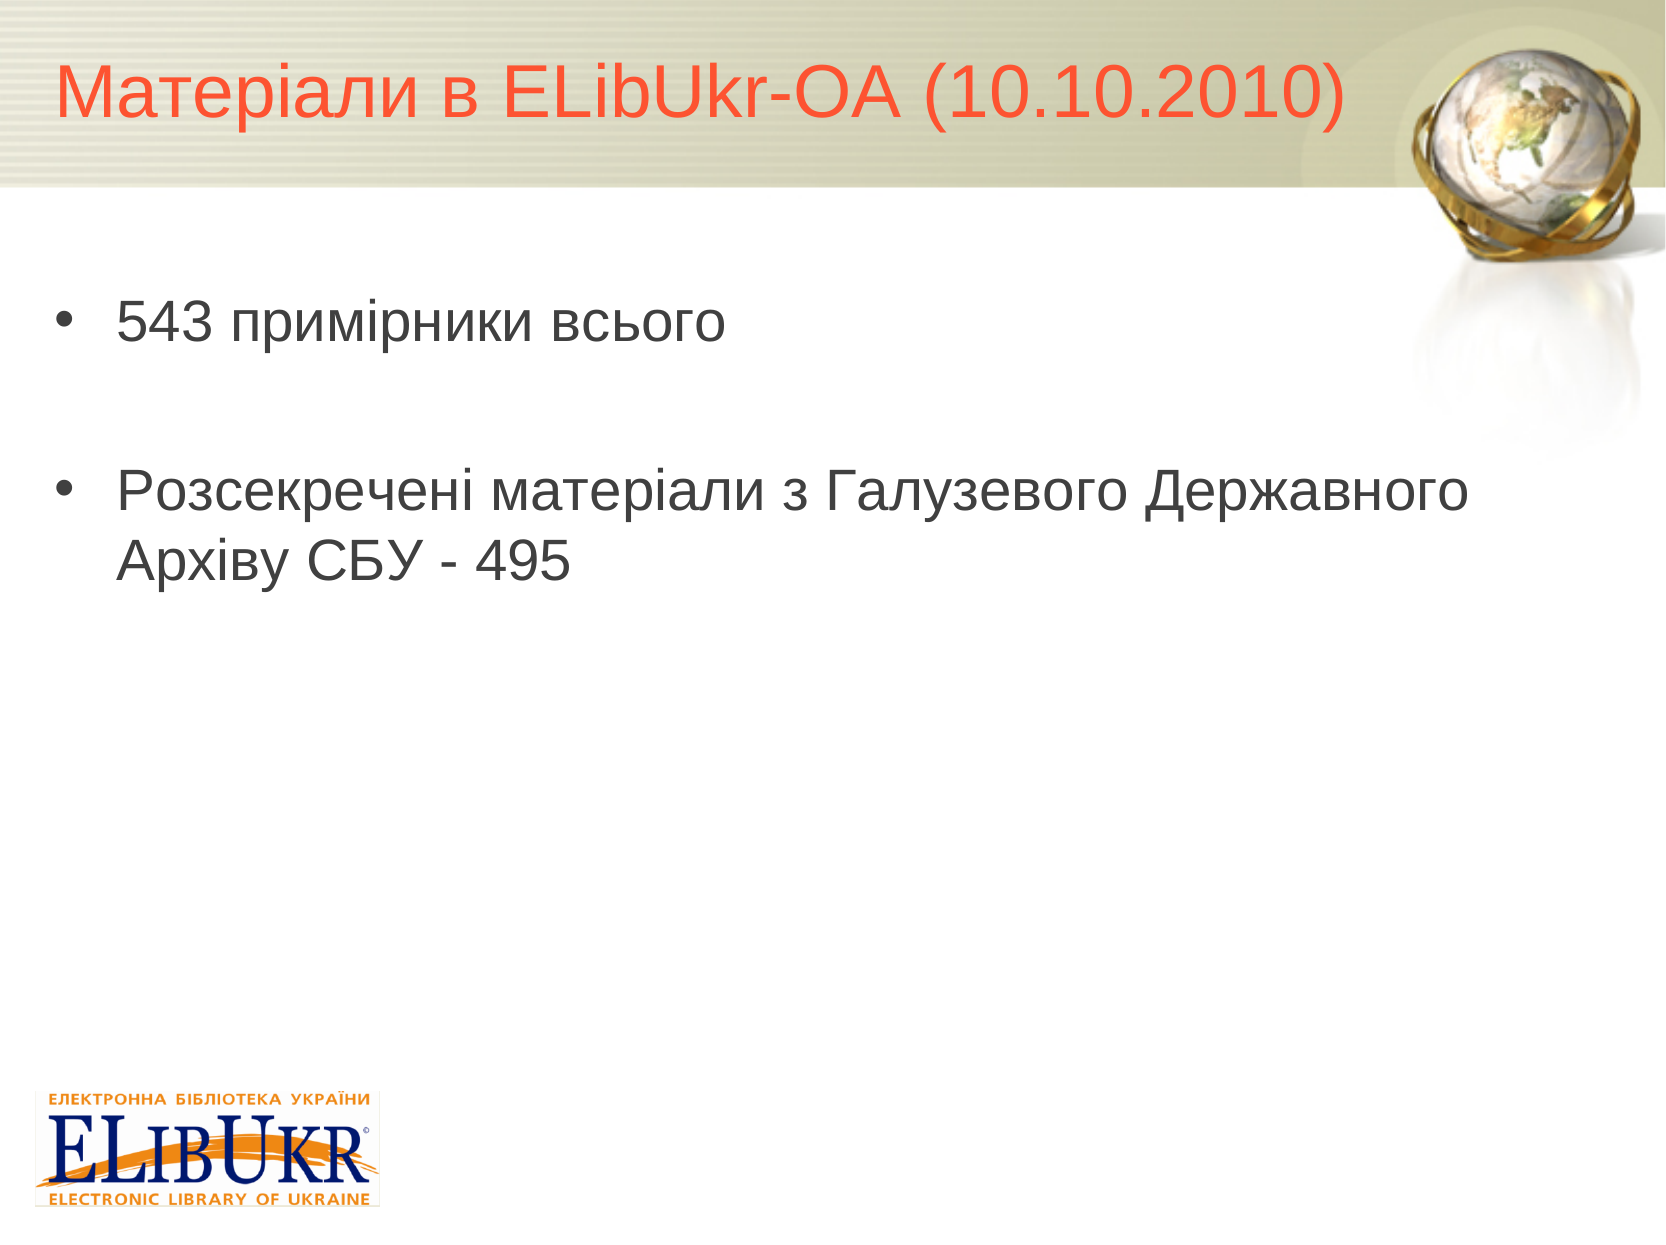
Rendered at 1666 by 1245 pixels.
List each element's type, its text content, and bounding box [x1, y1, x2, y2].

list 543 примірники всього Розсекречені матеріали з Галузевого Державного Архіву СБУ - 495 [37, 274, 1626, 1113]
title Матеріали в ELibUkr-OA (10.10.2010) [37, 12, 1388, 163]
picture [0, 0, 1666, 1245]
